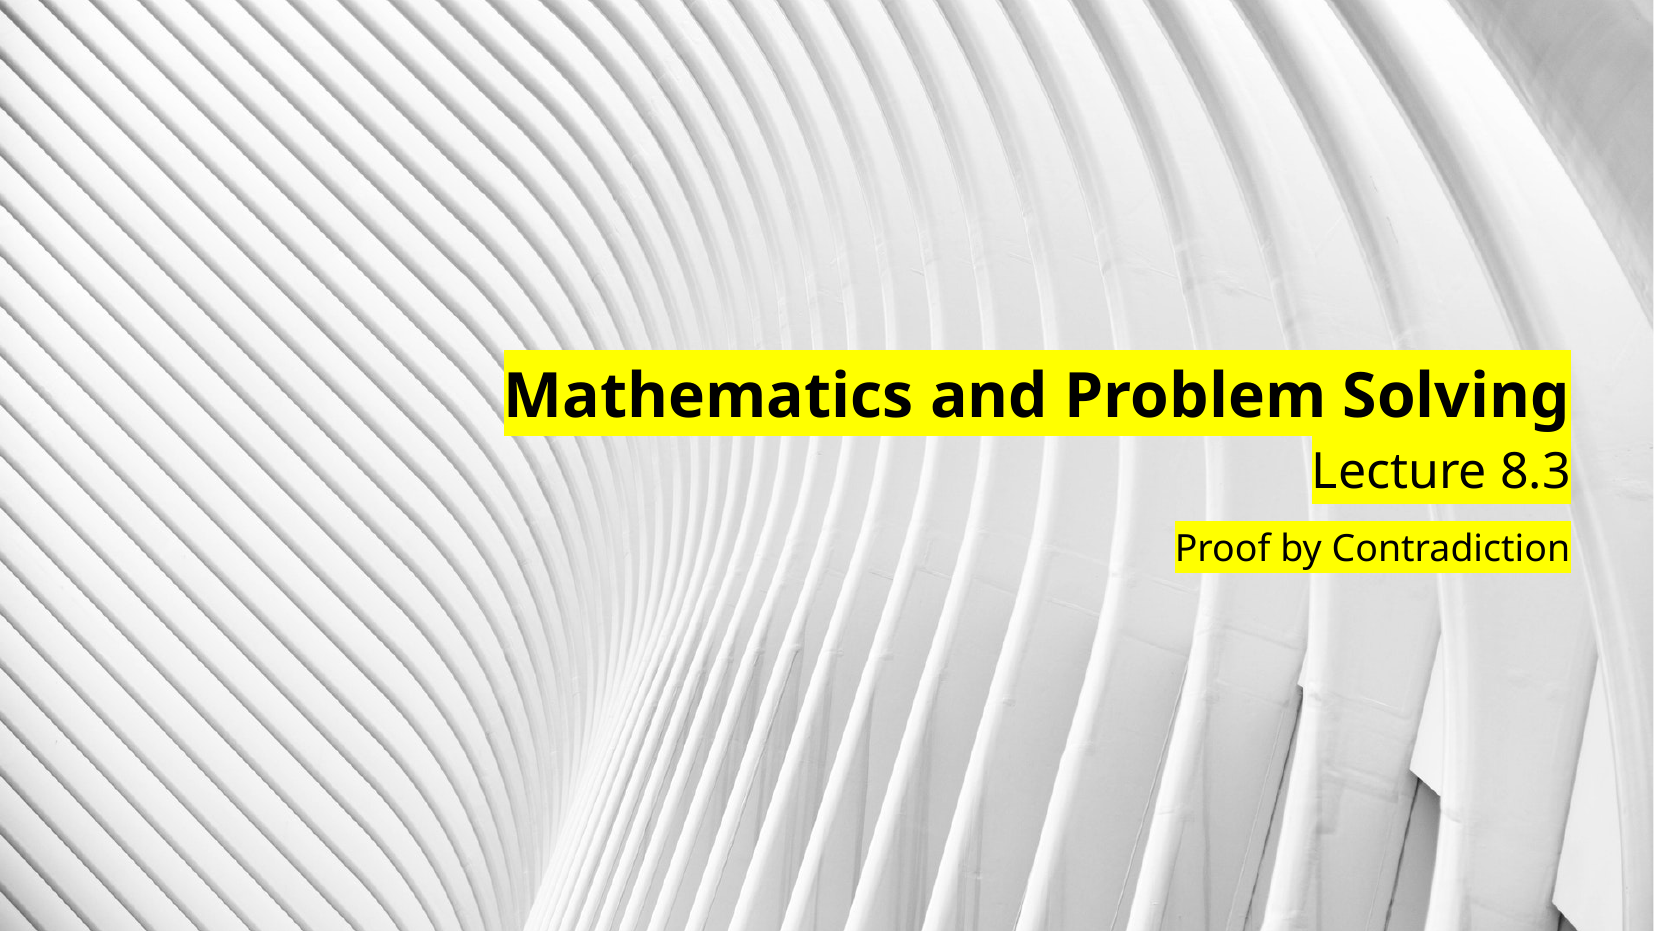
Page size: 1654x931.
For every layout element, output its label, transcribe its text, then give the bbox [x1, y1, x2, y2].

list Mathematics and Problem Solving Lecture 8.3 Proof by Contradiction [82, 37, 1571, 886]
picture [0, 0, 1654, 931]
